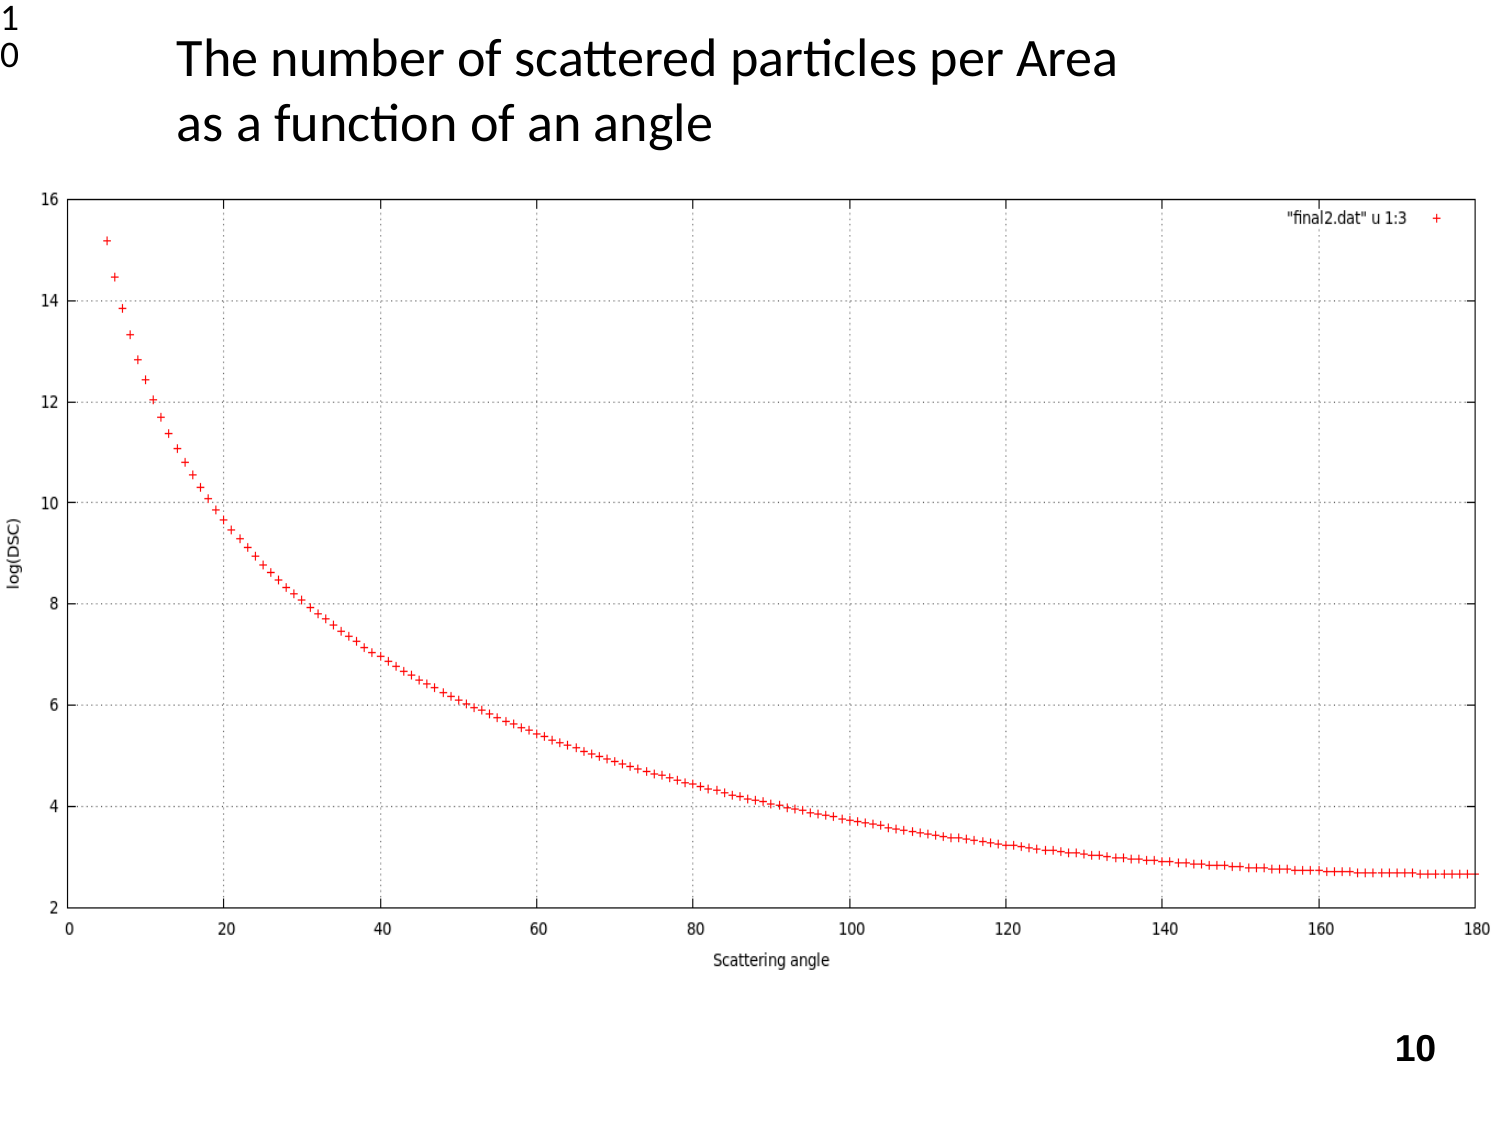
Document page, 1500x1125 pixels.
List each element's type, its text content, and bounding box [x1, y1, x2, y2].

text_box 10 [1380, 1020, 1500, 1125]
text_box The number of scattered particles per Area as a function of an angle [162, 14, 1148, 160]
picture [0, 179, 1500, 976]
